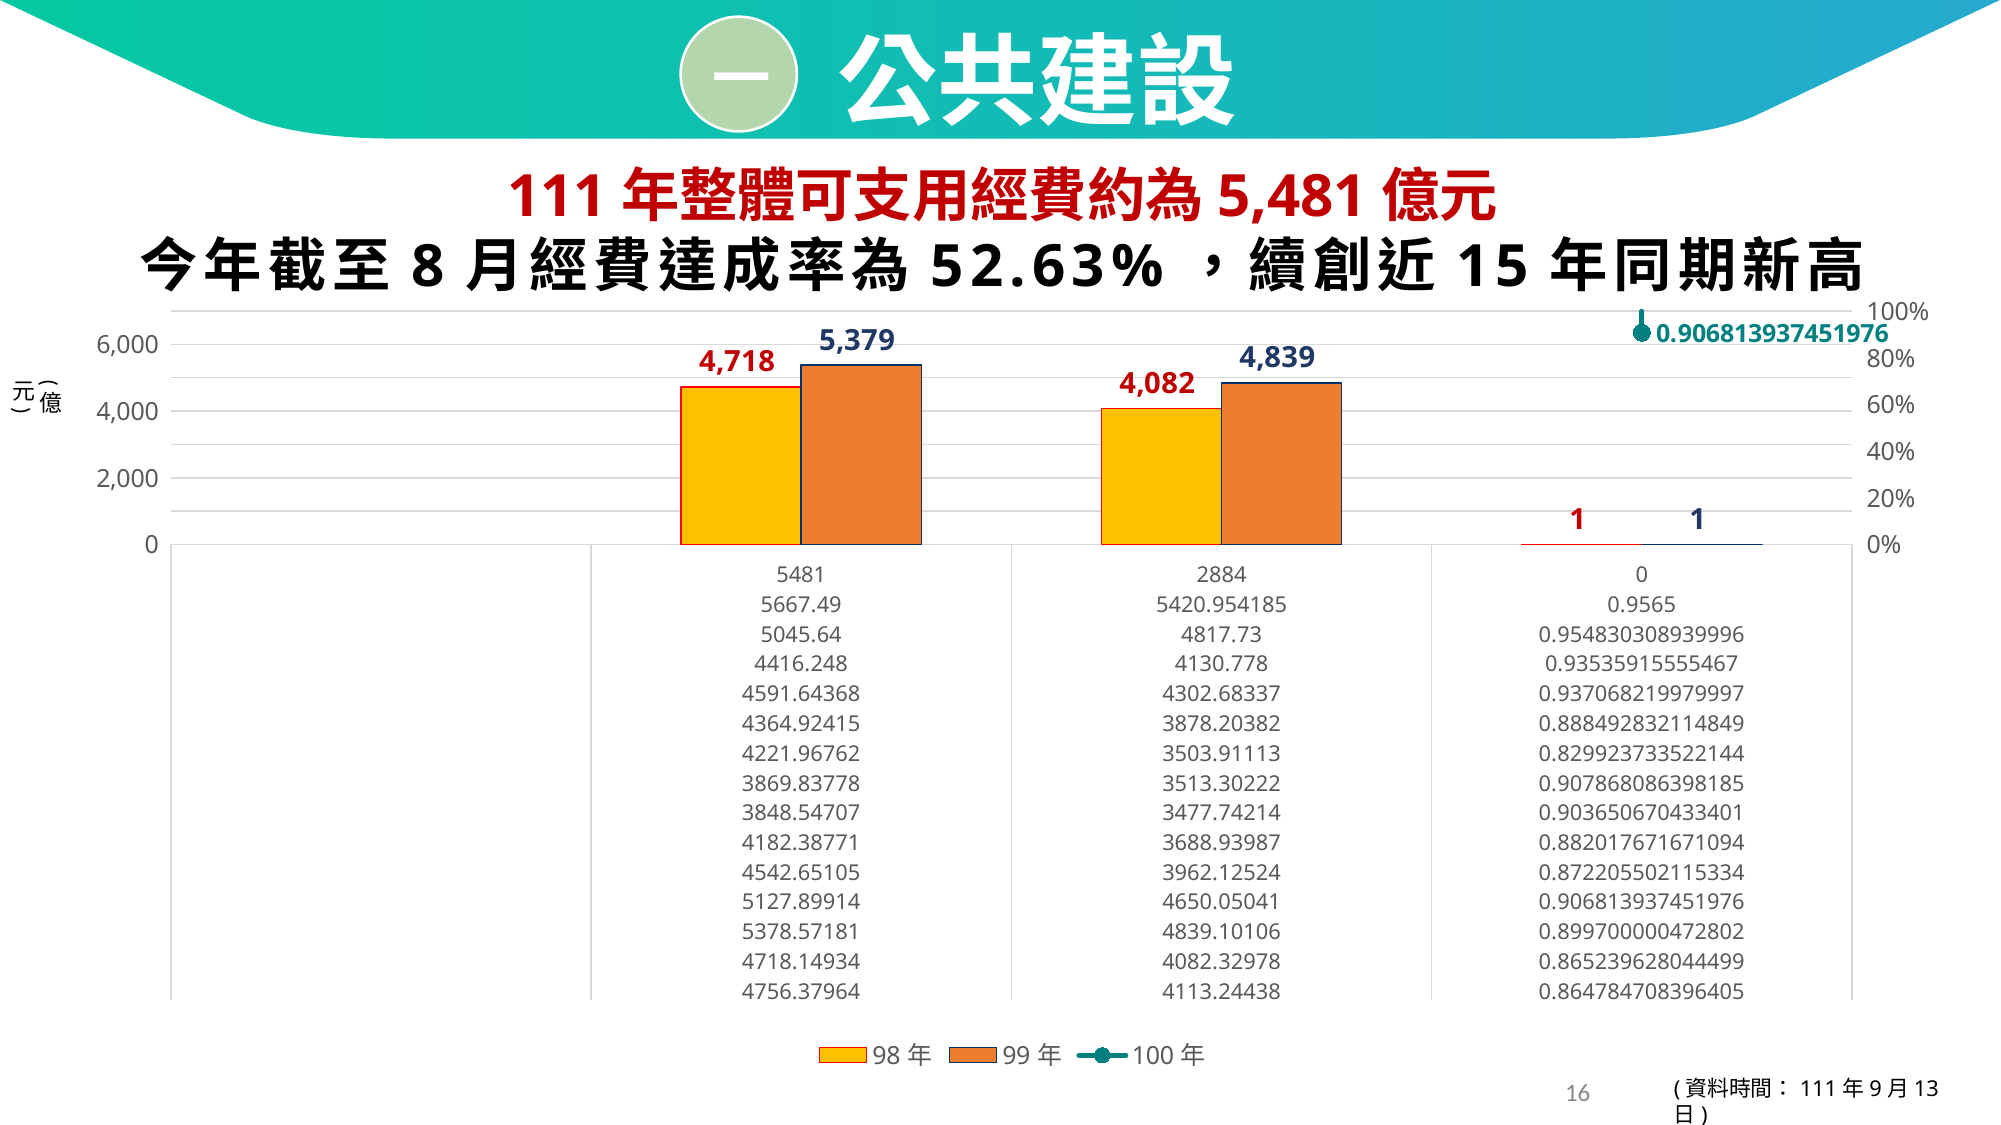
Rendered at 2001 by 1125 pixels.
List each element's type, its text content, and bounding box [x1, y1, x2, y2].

text_box [1679, 1114, 1689, 1120]
text_box (億元) [13, 364, 72, 450]
text_box [1550, 1079, 1677, 1122]
text_box (資料時間：111年9月13日) [1659, 1079, 1957, 1109]
text_box [1679, 1109, 1689, 1113]
text_box [1691, 1109, 1705, 1122]
text_box 111年整體可支用經費約為5,481億元 今年截至8月經費達成率為52.63%，續創近15年同期新高 [1624, 246, 1660, 289]
chart [58, 289, 1968, 1079]
text_box 111年整體可支用經費約為5,481億元 今年截至8月經費達成率為52.63%，續創近15年同期新高 [93, 150, 1913, 289]
text_box 公共建設 [362, 10, 1713, 147]
text_box [1705, 1061, 2000, 1122]
text_box 一 [680, 16, 797, 132]
